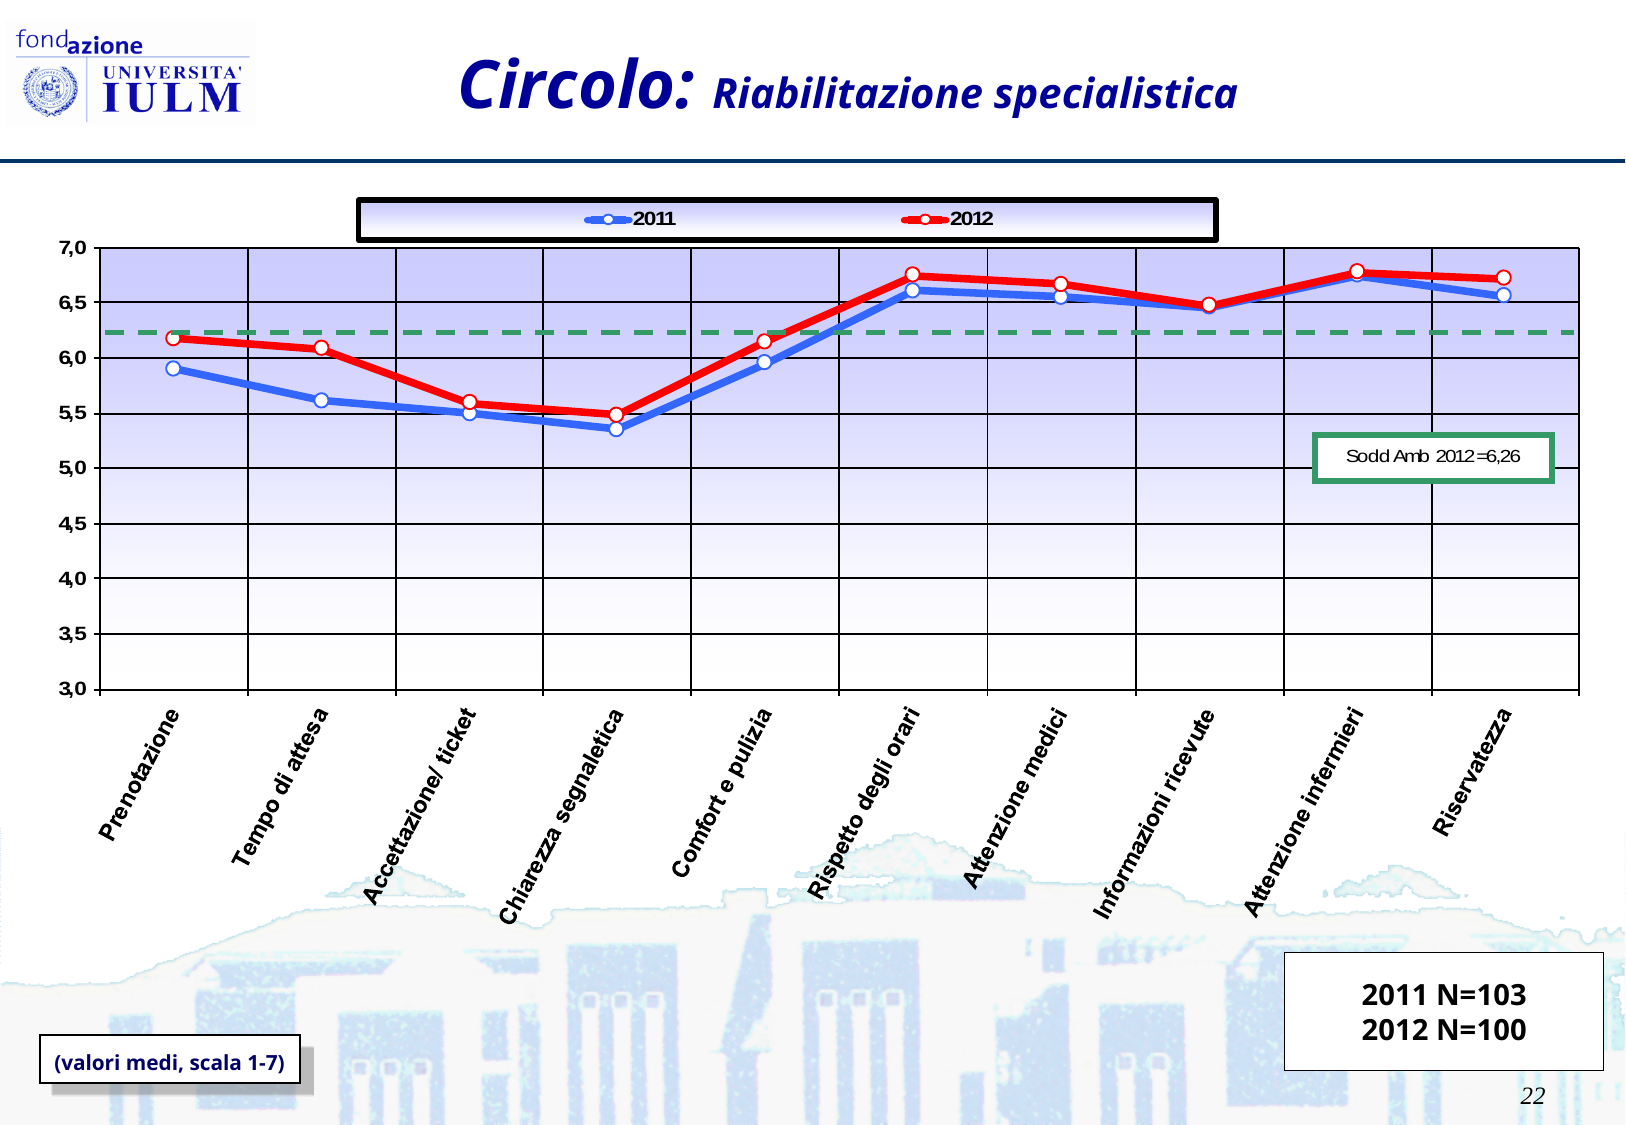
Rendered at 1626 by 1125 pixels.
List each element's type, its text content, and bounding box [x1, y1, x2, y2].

text_box Circolo: Riabilitazione specialistica [304, 18, 1392, 144]
picture [14, 188, 1583, 1085]
text_box (valori medi, scala 1-7) [39, 1034, 300, 1083]
text_box 2011 N=103 2012 N=100 [1284, 952, 1604, 1071]
picture [5, 19, 256, 127]
